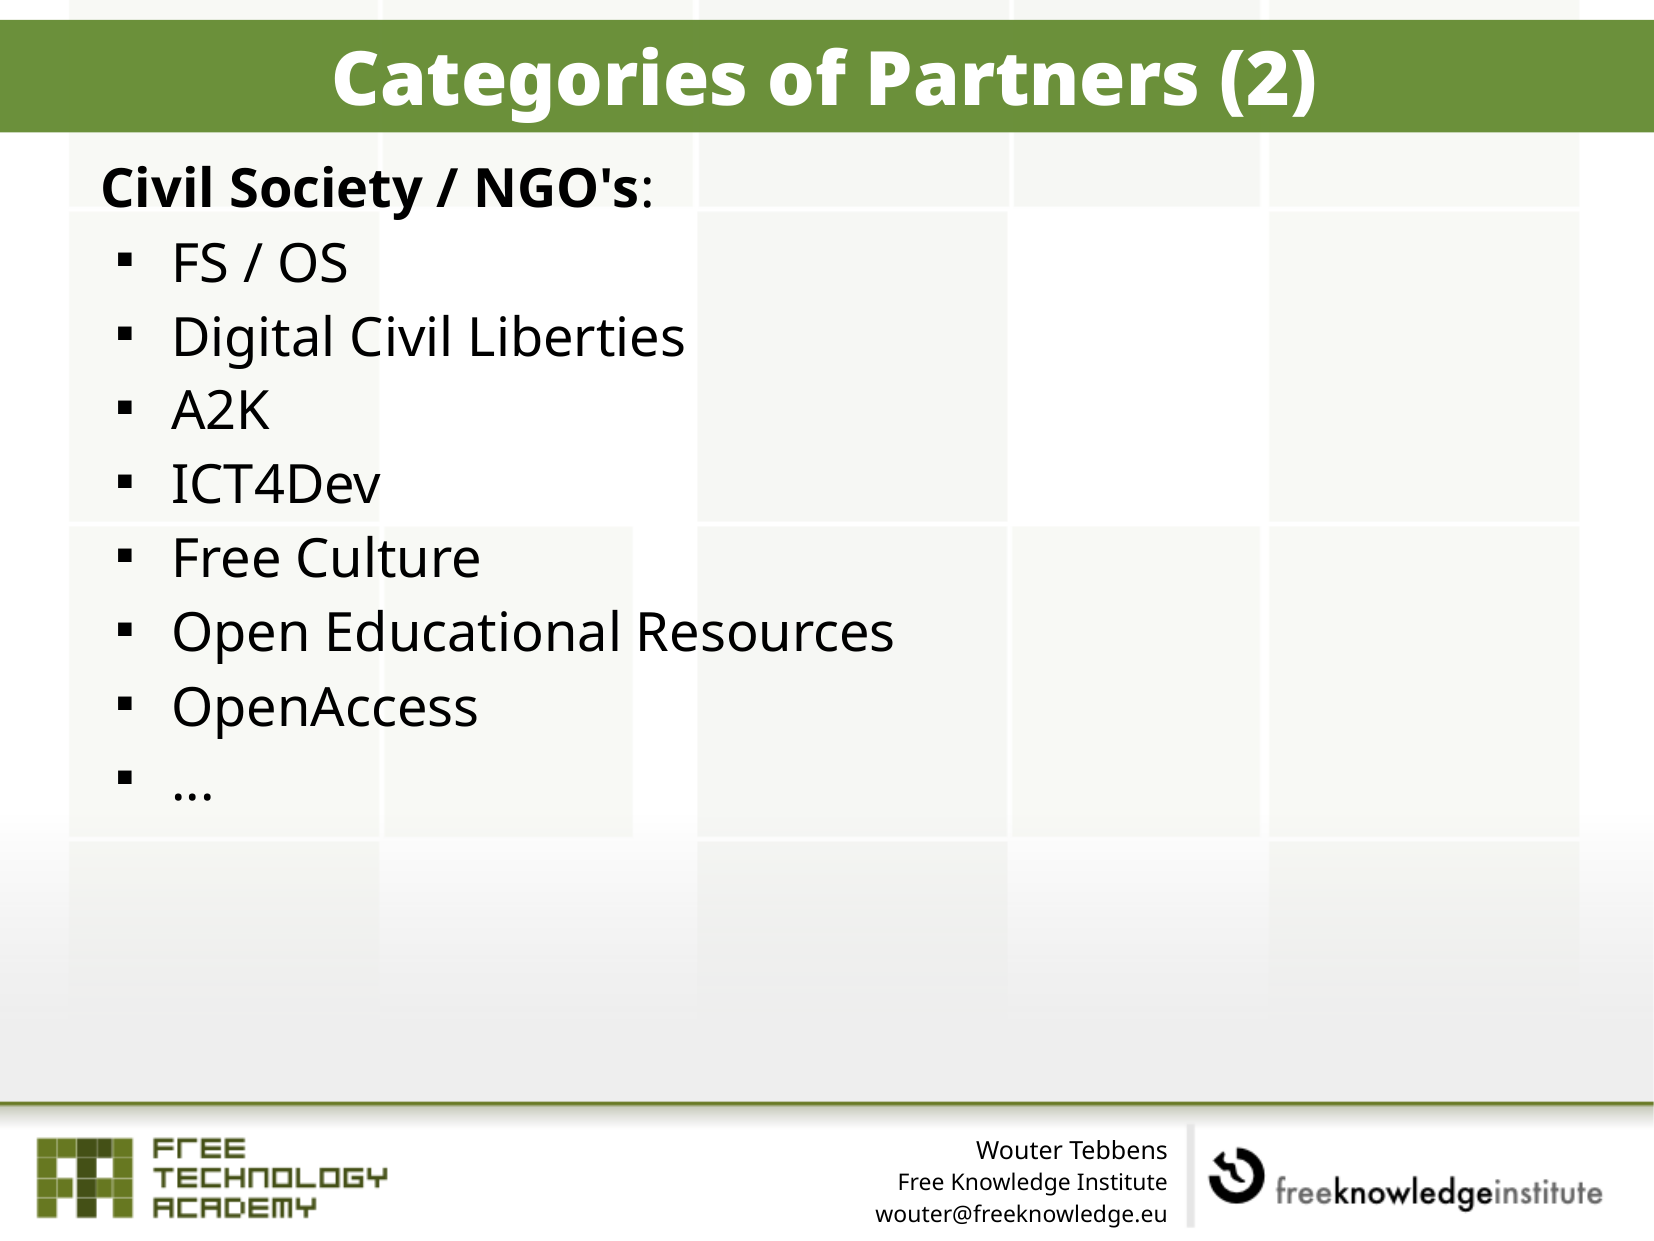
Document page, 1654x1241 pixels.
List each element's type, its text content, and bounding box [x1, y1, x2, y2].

list Civil Society / NGO's: FS / OS Digital Civil Liberties A2K ICT4Dev Free Culture Open Educational Resources OpenAccess ... [82, 150, 1571, 954]
title Categories of Partners (2) [37, 29, 1613, 122]
picture [0, 0, 1654, 19]
picture [0, 133, 1654, 1241]
